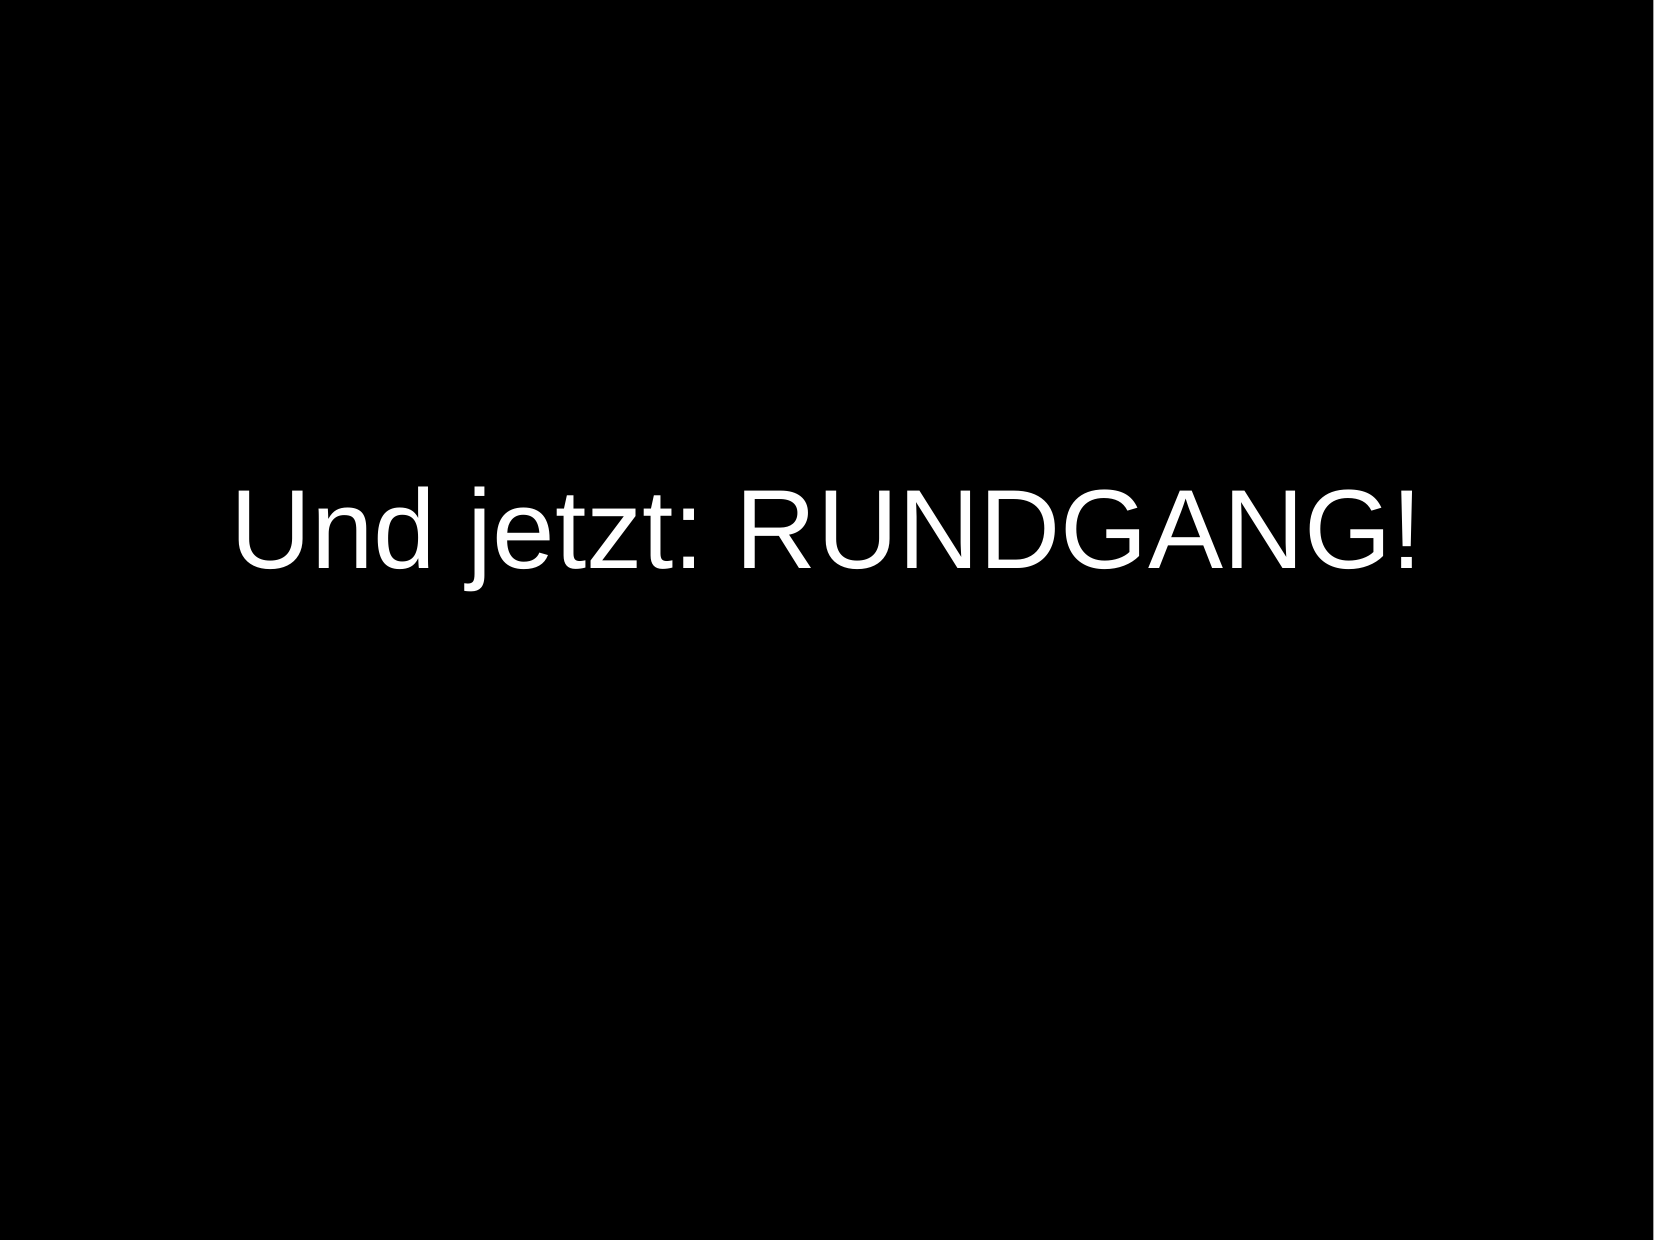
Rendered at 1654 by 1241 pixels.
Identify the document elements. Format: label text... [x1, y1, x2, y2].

subtitle Und jetzt: RUNDGANG! [82, 49, 1571, 1010]
